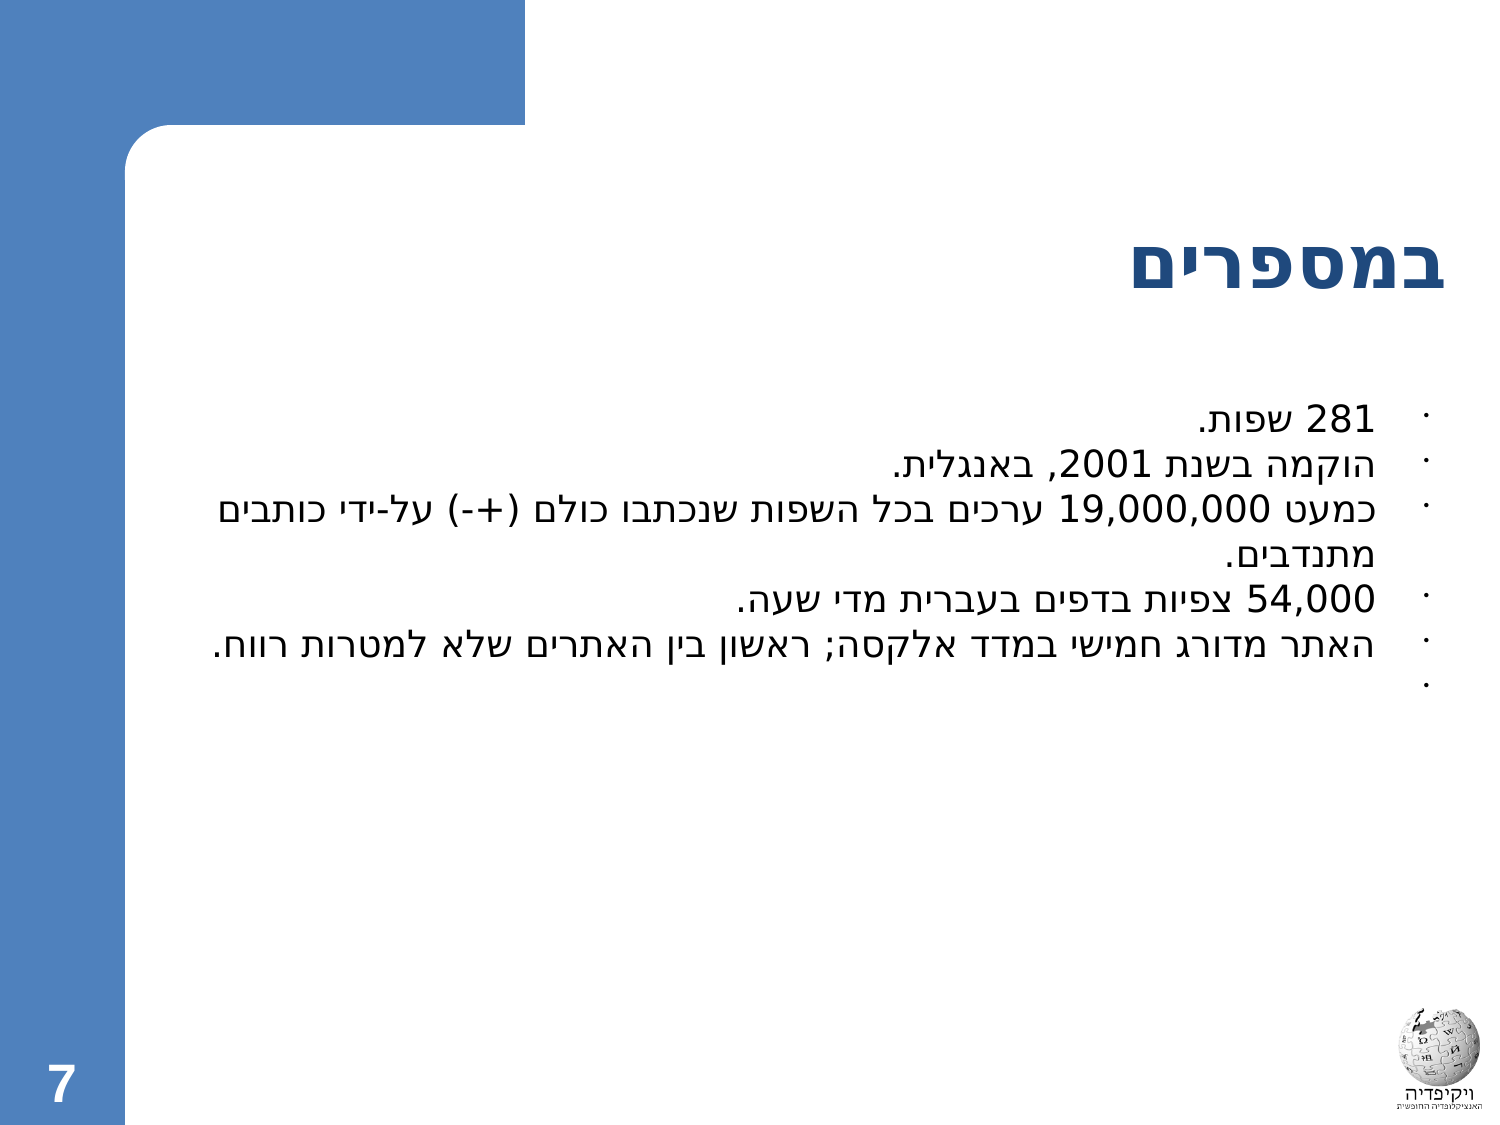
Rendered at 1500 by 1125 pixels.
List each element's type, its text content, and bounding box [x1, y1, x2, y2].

title במספרים [150, 125, 1463, 313]
list 281 שפות. הוקמה בשנת 2001, באנגלית. כמעט 19,000,000 ערכים בכל השפות שנכתבו כולם (+-) על-ידי כותבים מתנדבים. 54,000 צפיות בדפים בעברית מדי שעה. האתר מדורג חמישי במדד אלקסה; ראשון בין האתרים שלא למטרות רווח. [111, 387, 1463, 1000]
slide_number <number> [13, 363, 111, 1121]
picture [1394, 1007, 1484, 1110]
